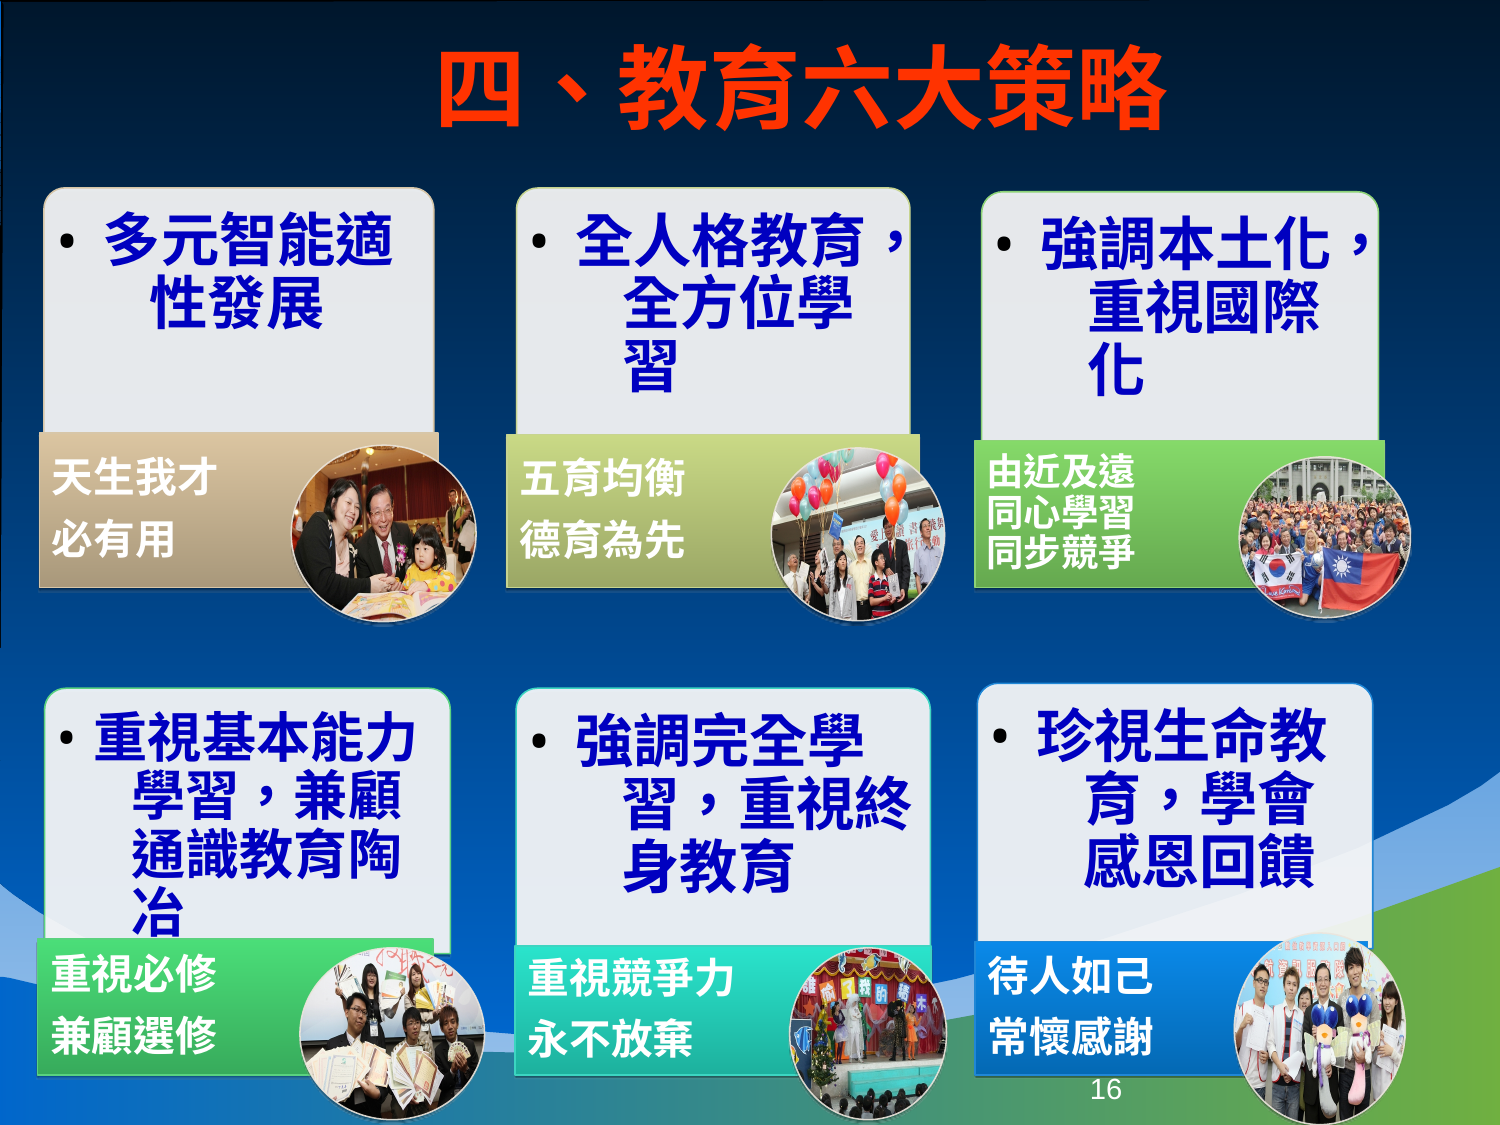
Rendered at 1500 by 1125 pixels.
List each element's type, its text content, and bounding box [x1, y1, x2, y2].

text_box 重視基本能力學習，兼顧通識教育陶冶 [44, 688, 451, 954]
text_box [1265, 1103, 1374, 1125]
text_box 四、教育六大策略 [328, 23, 1275, 148]
text_box [299, 947, 485, 1120]
text_box 天生我才 必有用 [39, 432, 439, 588]
text_box 強調本土化，重視國際化 [981, 191, 1379, 440]
text_box 重視競爭力 永不放棄 [515, 946, 932, 1076]
text_box 強調完全學習，重視終身教育 [516, 688, 931, 946]
text_box 待人如己 常懷感謝 [974, 941, 1283, 1076]
text_box [771, 447, 945, 621]
text_box 重視必修 兼顧選修 [37, 939, 433, 1076]
text_box 五育均衡 德育為先 [506, 434, 920, 588]
text_box 由近及遠 同心學習 同步競爭 [975, 440, 1385, 588]
text_box [1234, 932, 1406, 1062]
text_box [1239, 456, 1411, 618]
text_box 多元智能適性發展 [43, 187, 434, 432]
text_box 16 [1074, 1062, 1426, 1103]
text_box 全人格教育，全方位學習 [516, 187, 910, 434]
text_box [789, 947, 947, 1120]
text_box [291, 445, 477, 622]
text_box 珍視生命教育，學會感恩回饋 [977, 683, 1373, 949]
